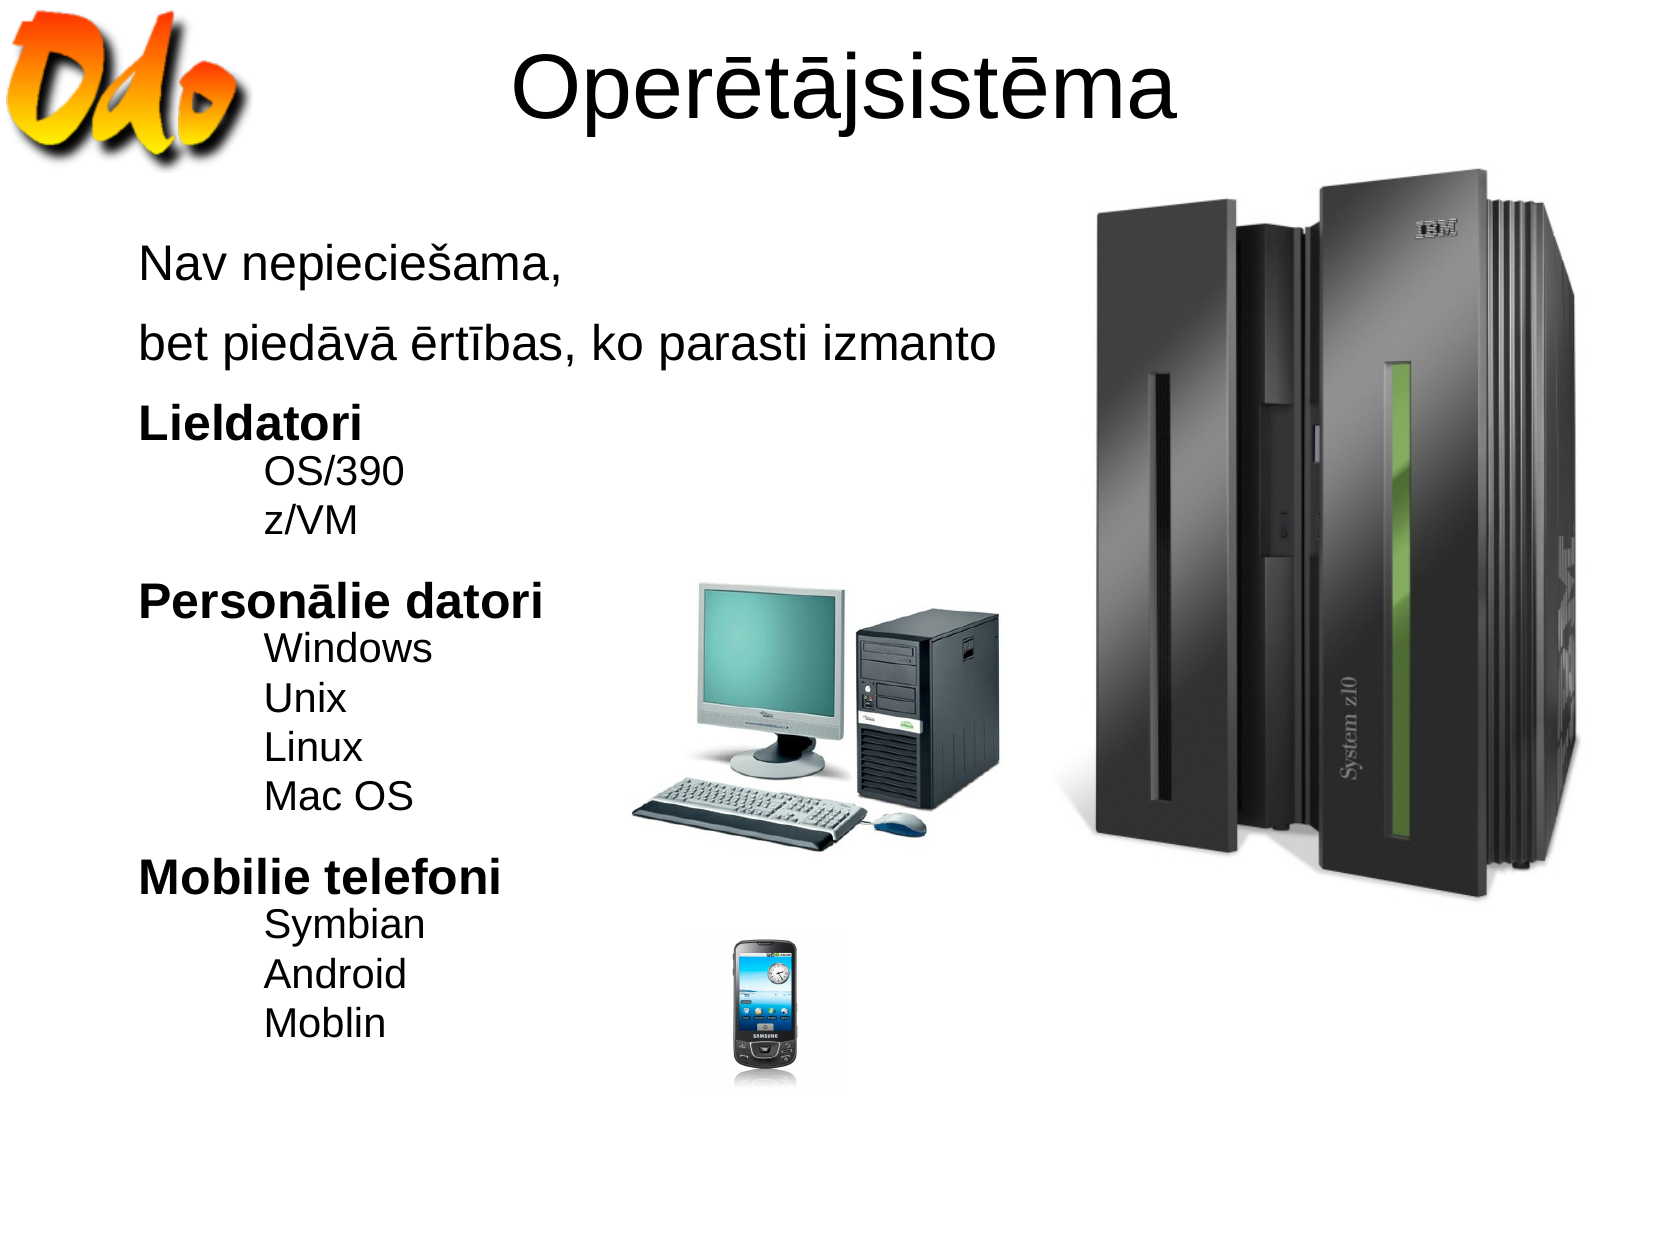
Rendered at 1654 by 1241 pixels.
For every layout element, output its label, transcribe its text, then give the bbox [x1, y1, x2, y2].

picture [627, 579, 1004, 857]
picture [685, 933, 845, 1093]
title Operētājsistēma [70, 39, 1619, 142]
picture [1039, 147, 1623, 945]
picture [5, 6, 263, 178]
list Nav nepieciešama, bet piedāvā ērtības, ko parasti izmanto Lieldatori OS/390 z/VM Personālie datori Windows Unix Linux Mac OS Mobilie telefoni Symbian Android Moblin [82, 236, 1028, 1107]
